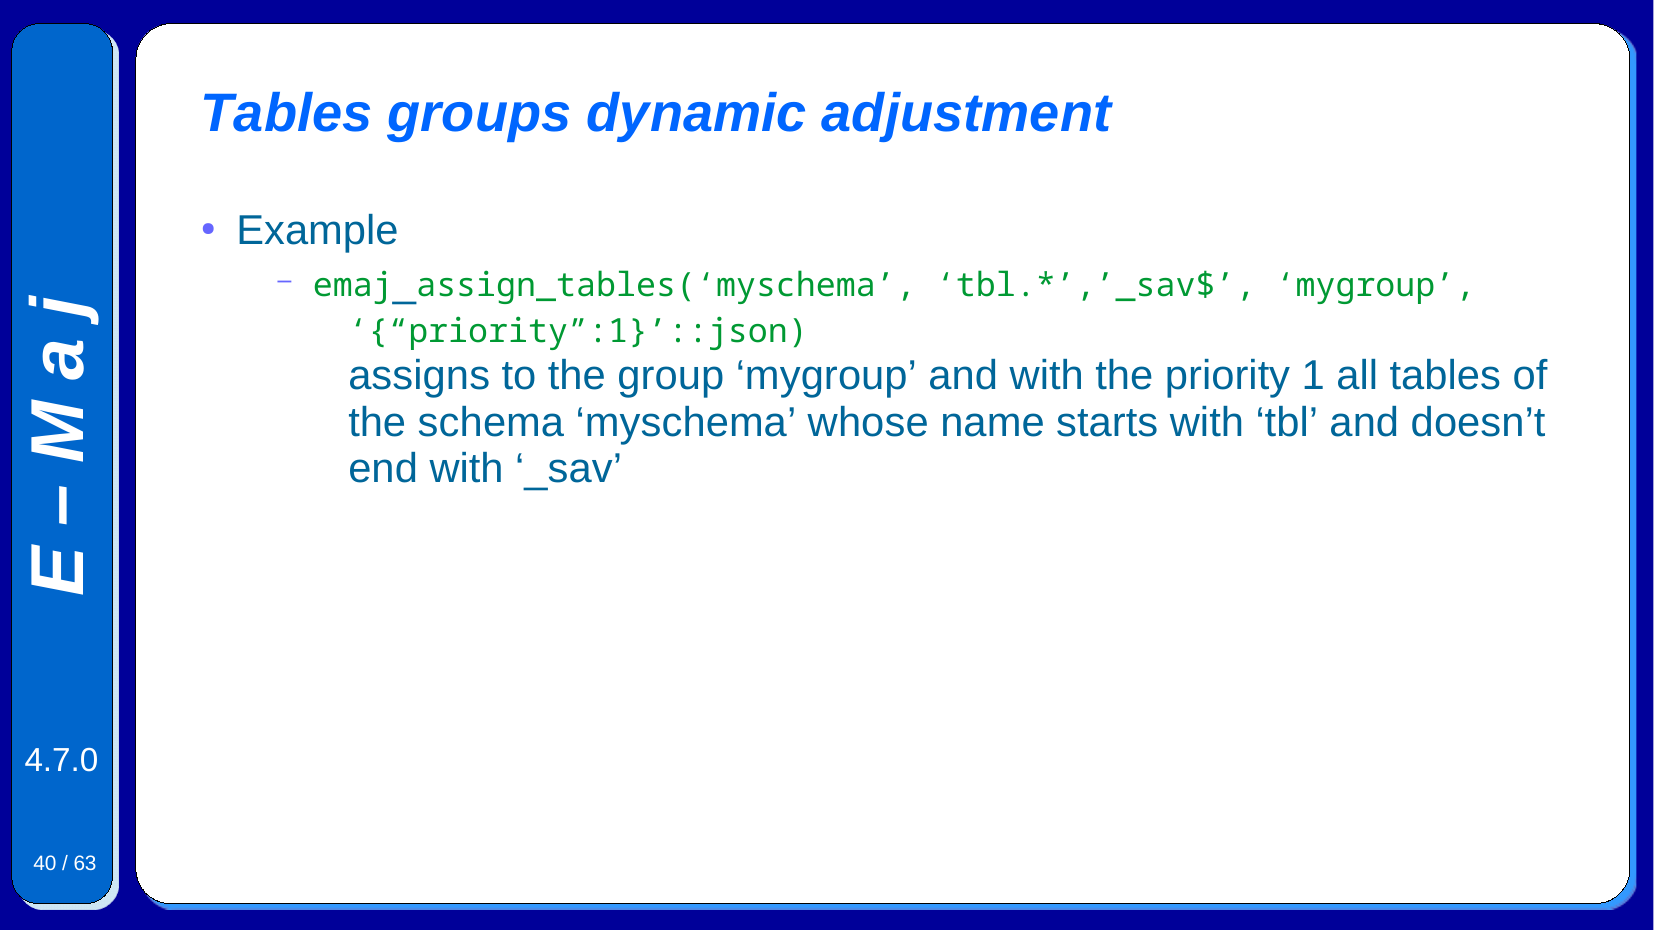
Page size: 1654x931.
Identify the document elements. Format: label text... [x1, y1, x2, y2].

title Tables groups dynamic adjustment [200, 34, 1575, 191]
list Example emaj_assign_tables(‘myschema’, ‘tbl.*’,’_sav$’, ‘mygroup’, ‘{“priority”:1}’::json) assigns to the group ‘mygroup’ and with the priority 1 all tables of the schema ‘myschema’ whose name starts with ‘tbl’ and doesn’t end with ‘_sav’ [177, 206, 1587, 829]
